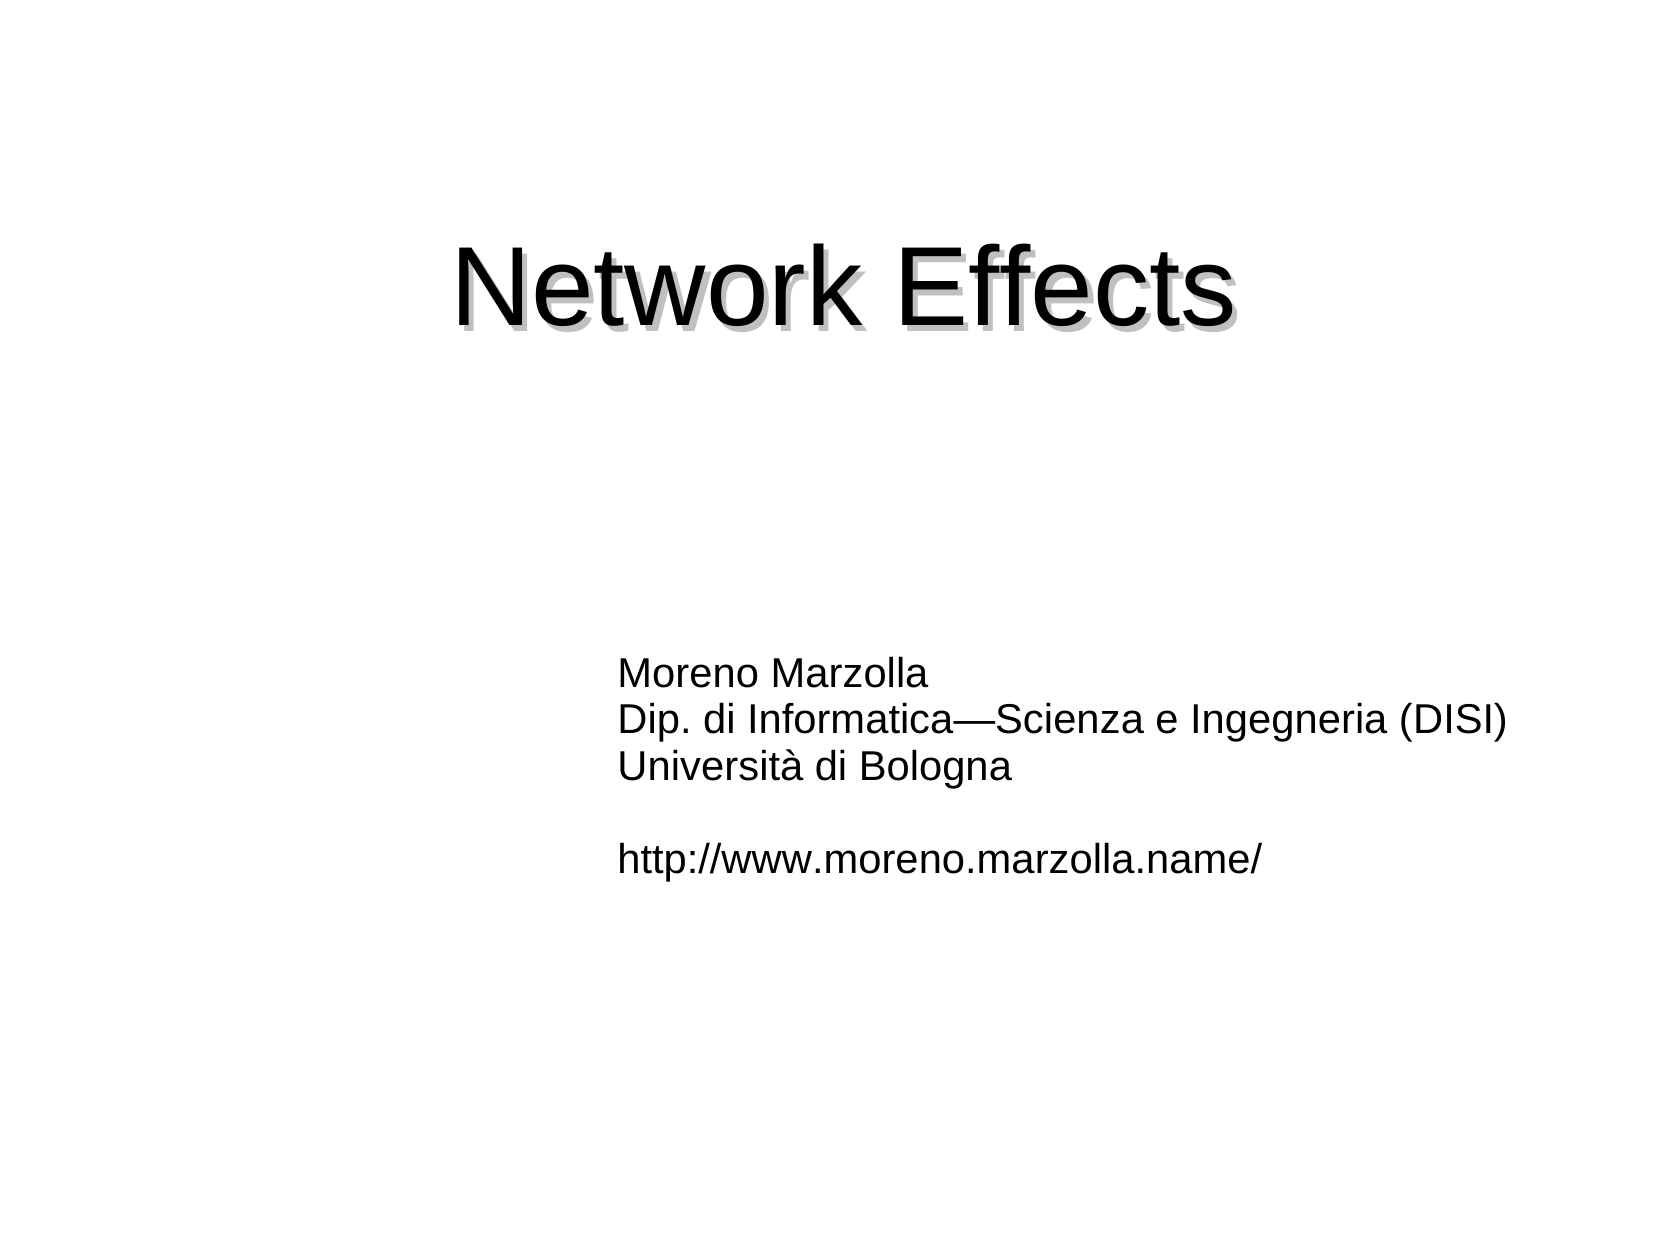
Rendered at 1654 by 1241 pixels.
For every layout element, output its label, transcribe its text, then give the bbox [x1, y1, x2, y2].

text_box Network Effects [75, 147, 1613, 426]
text_box Moreno Marzolla Dip. di Informatica—Scienza e Ingegneria (DISI) Università di Bologna http://www.moreno.marzolla.name/ [617, 649, 1509, 988]
